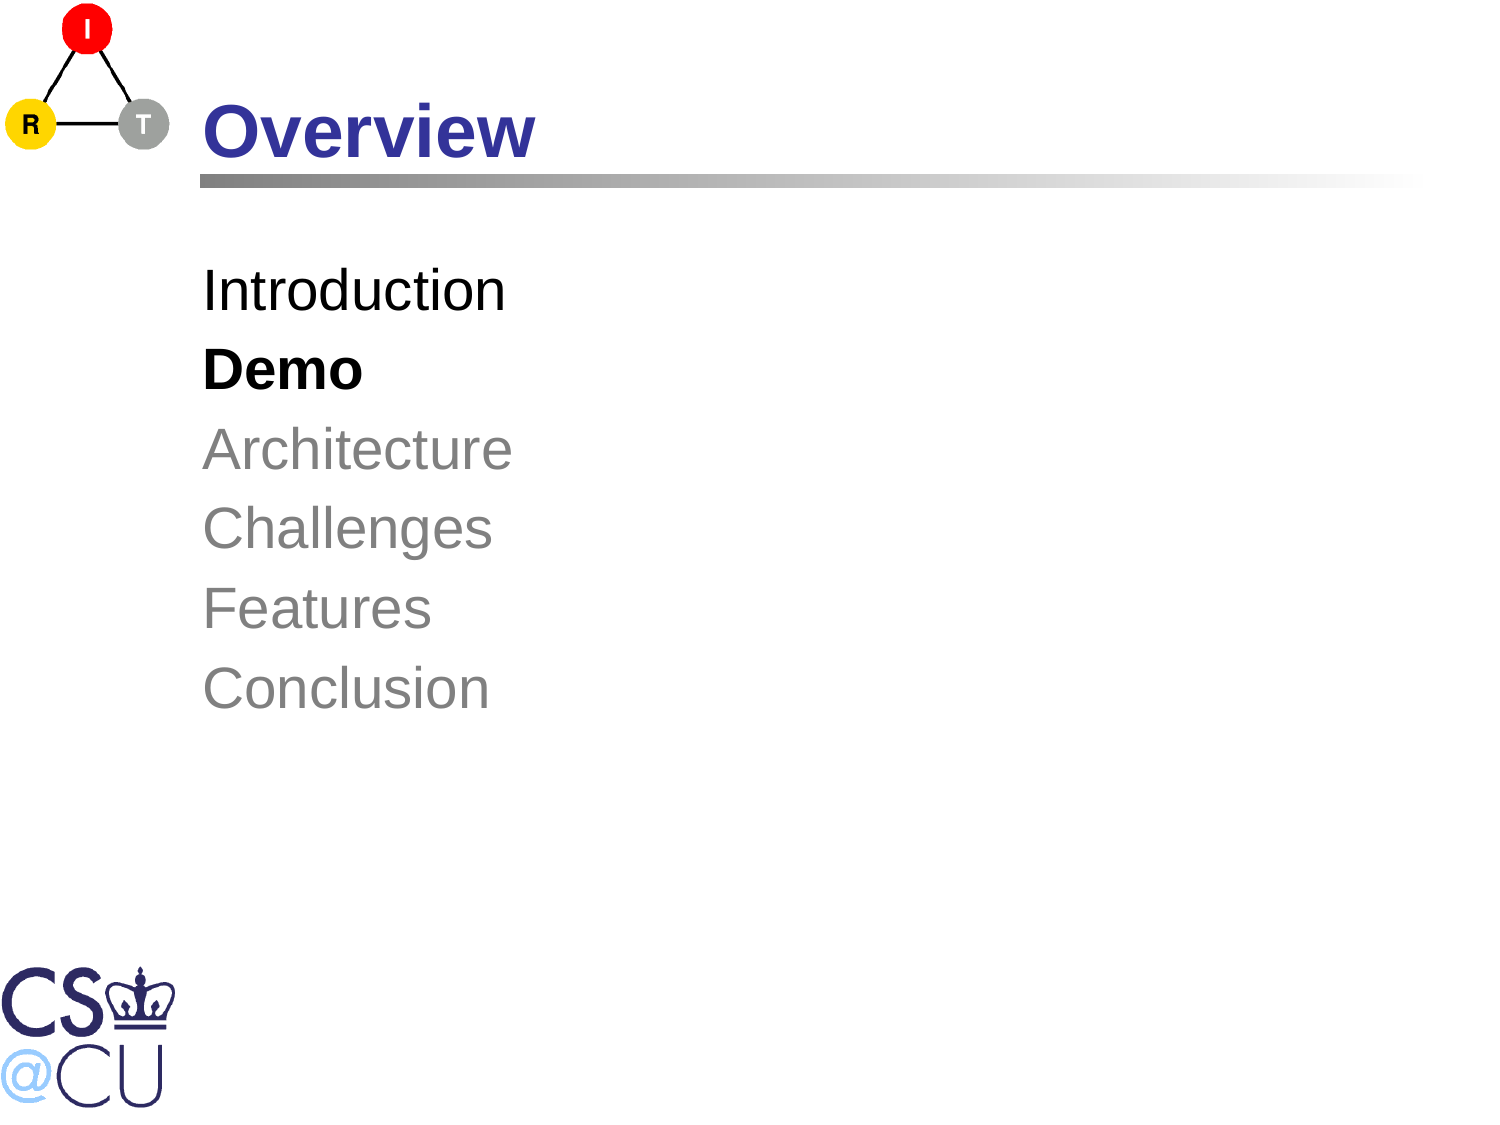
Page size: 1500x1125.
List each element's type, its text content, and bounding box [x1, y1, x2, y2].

list Introduction Demo Architecture Challenges Features Conclusion [187, 249, 1463, 1013]
title Overview [187, 37, 1463, 225]
picture [0, 0, 173, 154]
picture [0, 949, 175, 1125]
